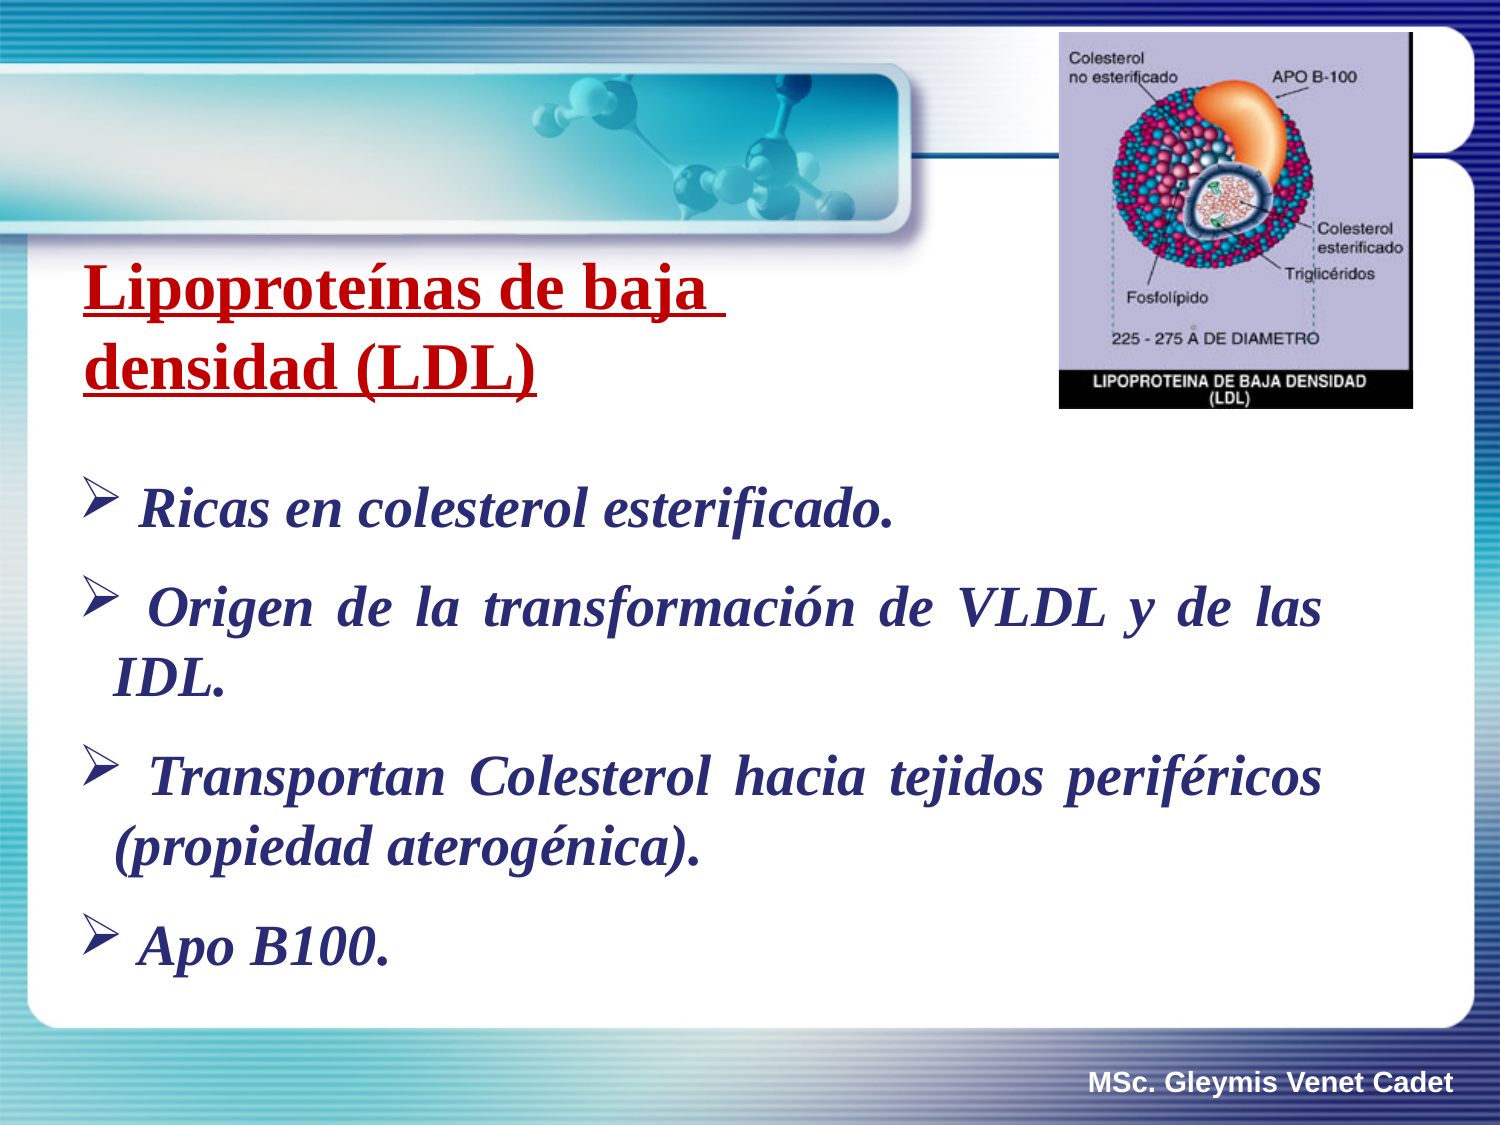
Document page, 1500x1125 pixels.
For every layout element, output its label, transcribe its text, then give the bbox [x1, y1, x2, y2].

picture [0, 0, 1500, 1125]
title Lipoproteínas de baja densidad (LDL) [1414, 240, 1419, 405]
text_box MSc. Gleymis Venet Cadet [1073, 1056, 1478, 1106]
title Lipoproteínas de baja densidad (LDL) [68, 240, 1058, 405]
text_box Ricas en colesterol esterificado. Origen de la transformación de VLDL y de las IDL. Transportan Colesterol hacia tejidos periféricos (propiedad aterogénica). Apo B100. [63, 461, 1340, 985]
